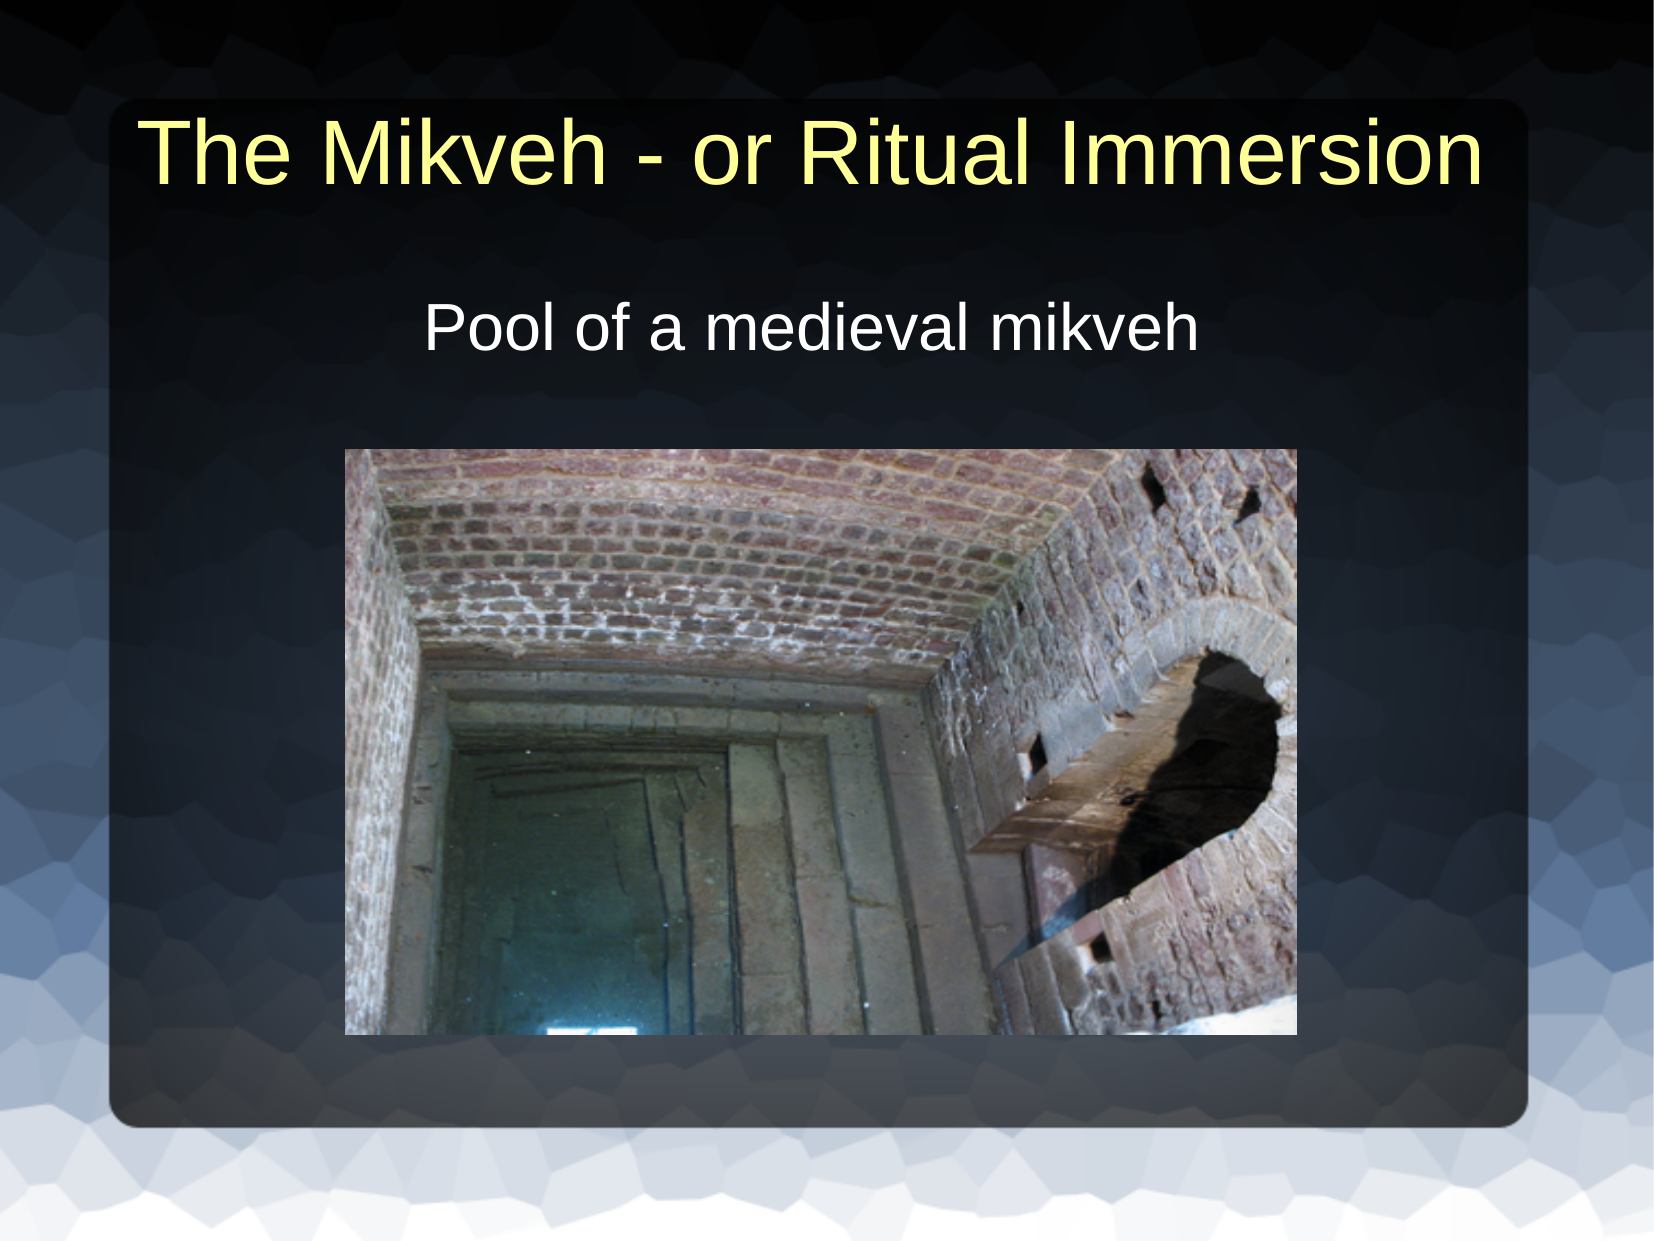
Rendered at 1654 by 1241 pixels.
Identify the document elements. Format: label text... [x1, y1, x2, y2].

list Pool of a medieval mikveh [118, 290, 1506, 1109]
title The Mikveh - or Ritual Immersion [118, 49, 1506, 257]
picture [0, 0, 1654, 1241]
